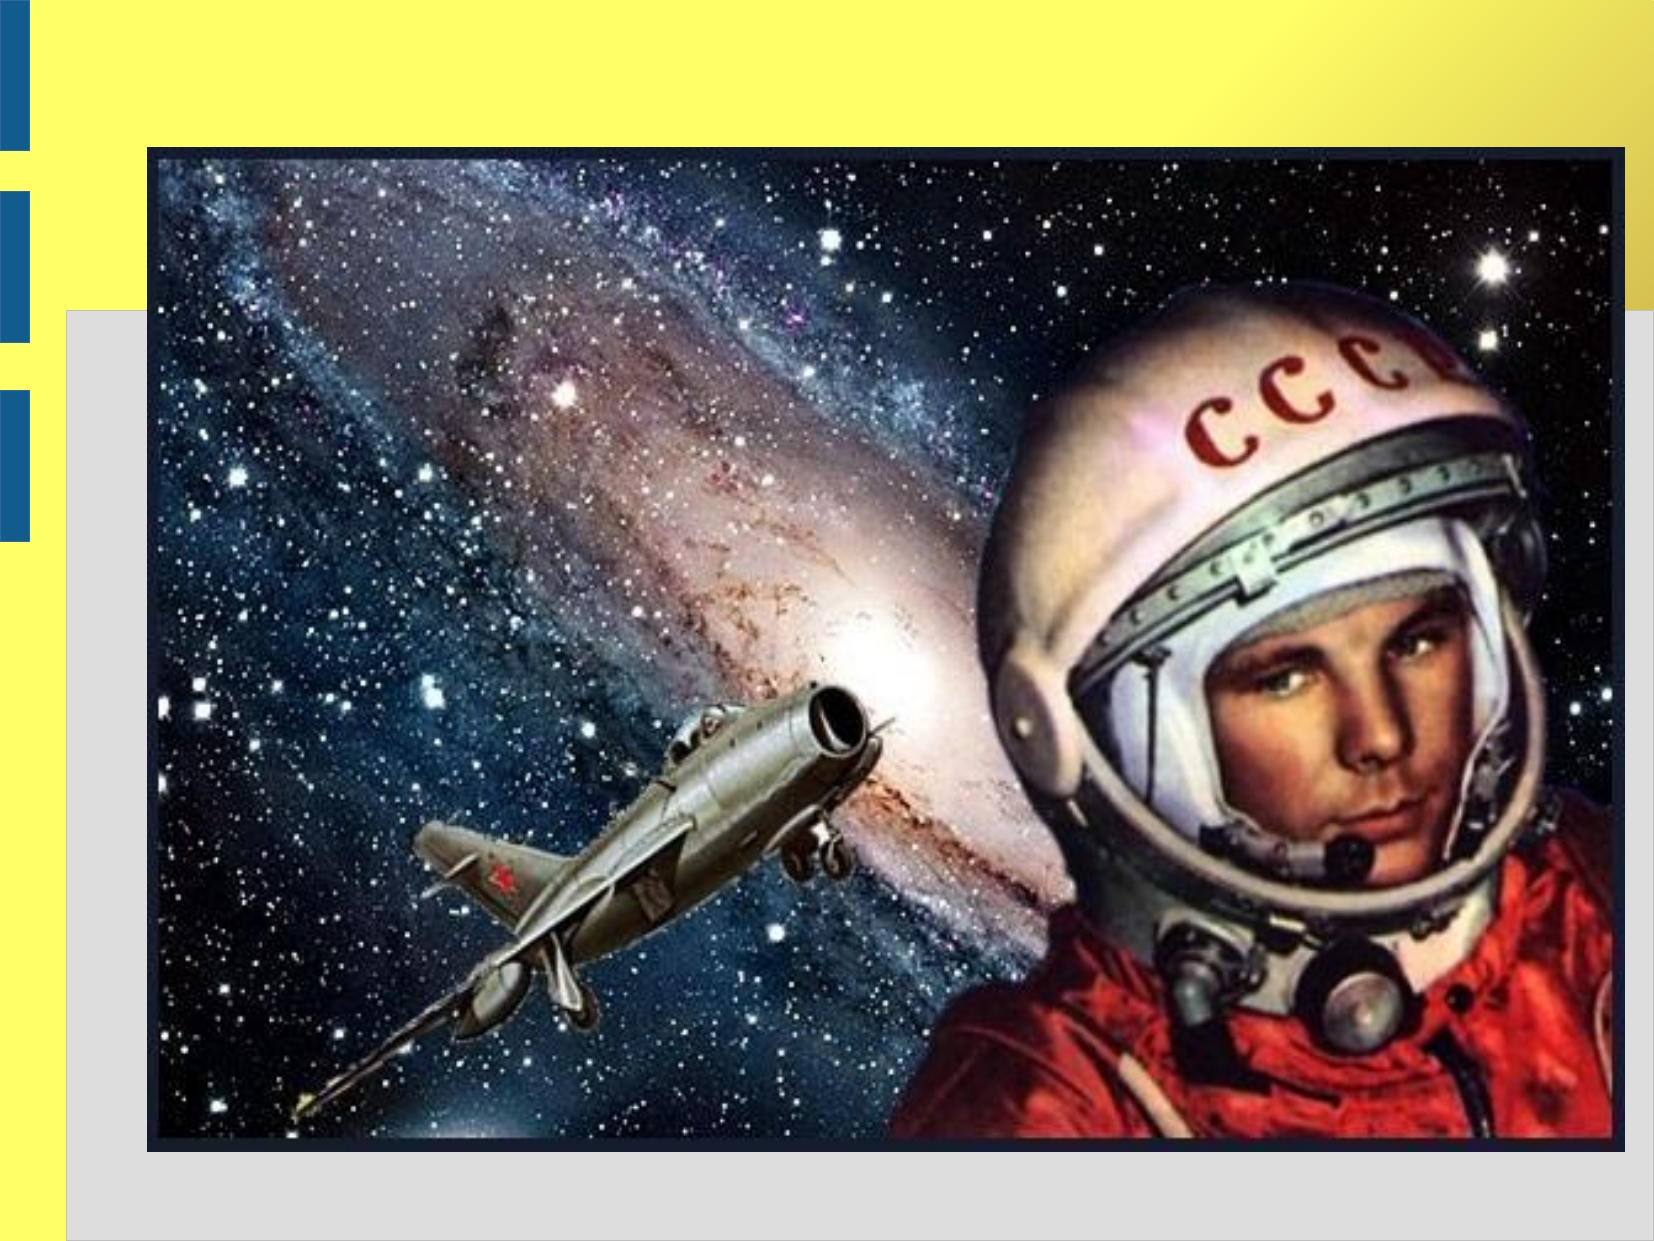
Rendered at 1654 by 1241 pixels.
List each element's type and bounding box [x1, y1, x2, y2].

picture [147, 147, 1625, 1152]
